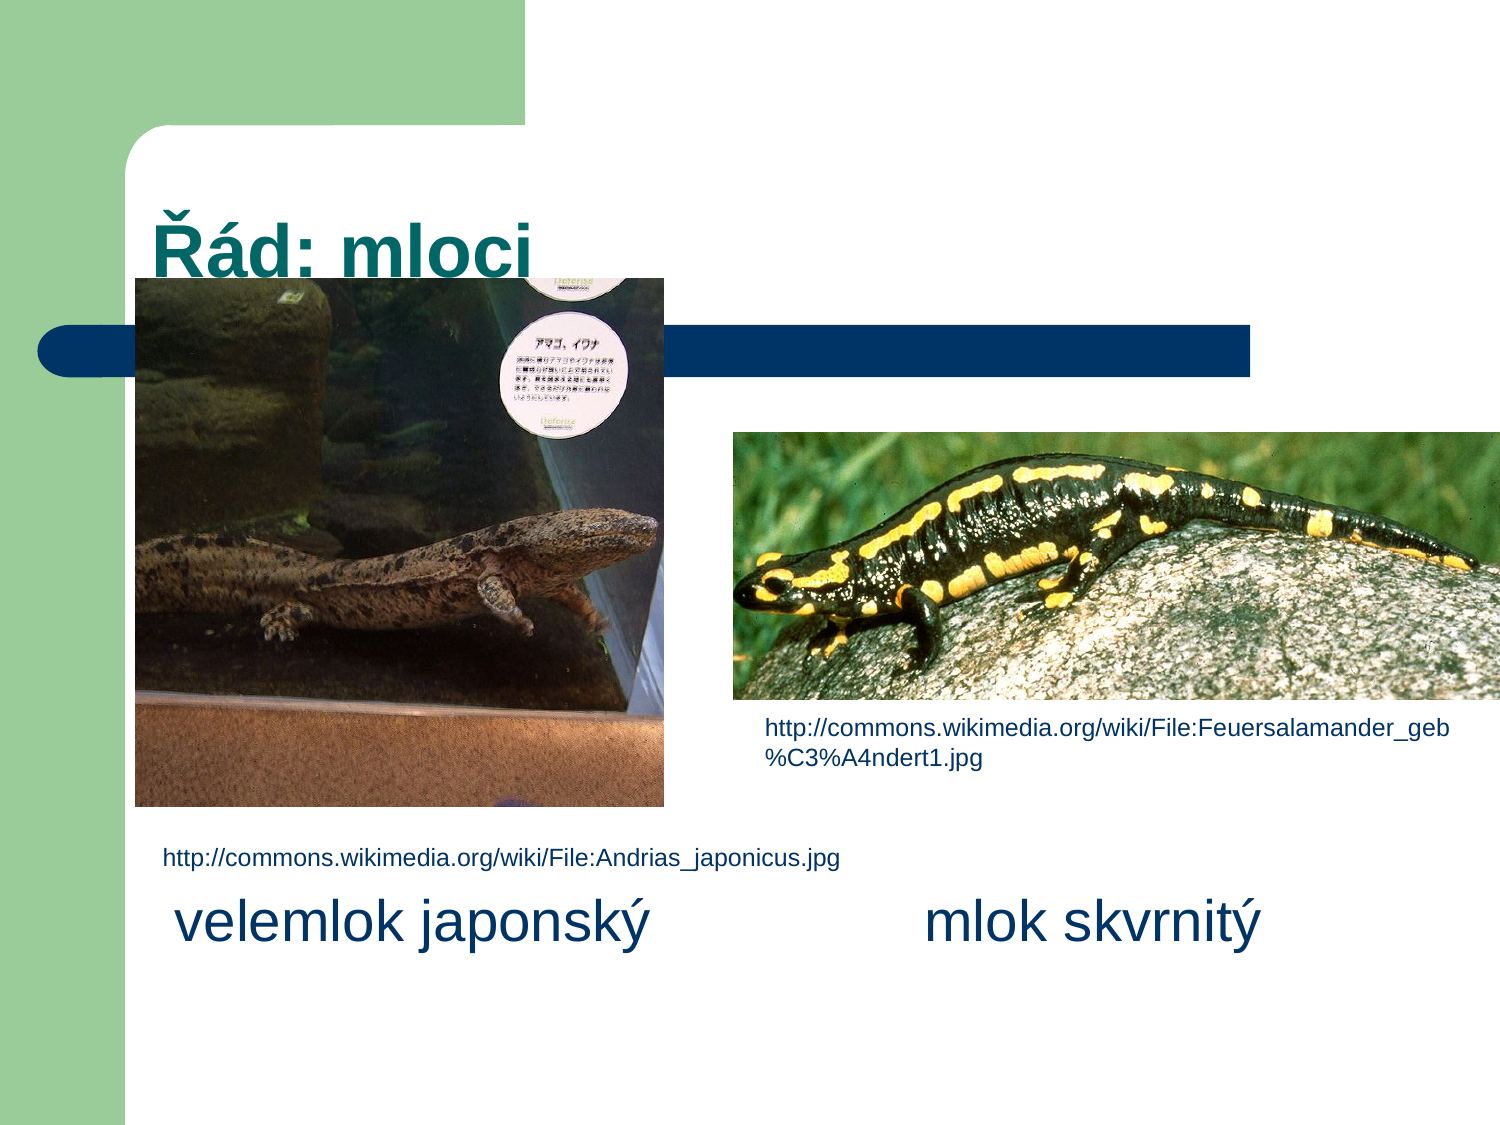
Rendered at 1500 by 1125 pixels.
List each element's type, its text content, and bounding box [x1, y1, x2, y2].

text_box http://commons.wikimedia.org/wiki/File:Andrias_japonicus.jpg [147, 834, 880, 880]
title Řád: mloci [136, 136, 1414, 301]
list velemlok japonský mlok skvrnitý [159, 881, 1422, 987]
picture [135, 278, 664, 807]
picture [733, 432, 1500, 700]
text_box http://commons.wikimedia.org/wiki/File:Feuersalamander_geb%C3%A4ndert1.jpg [750, 704, 1500, 780]
